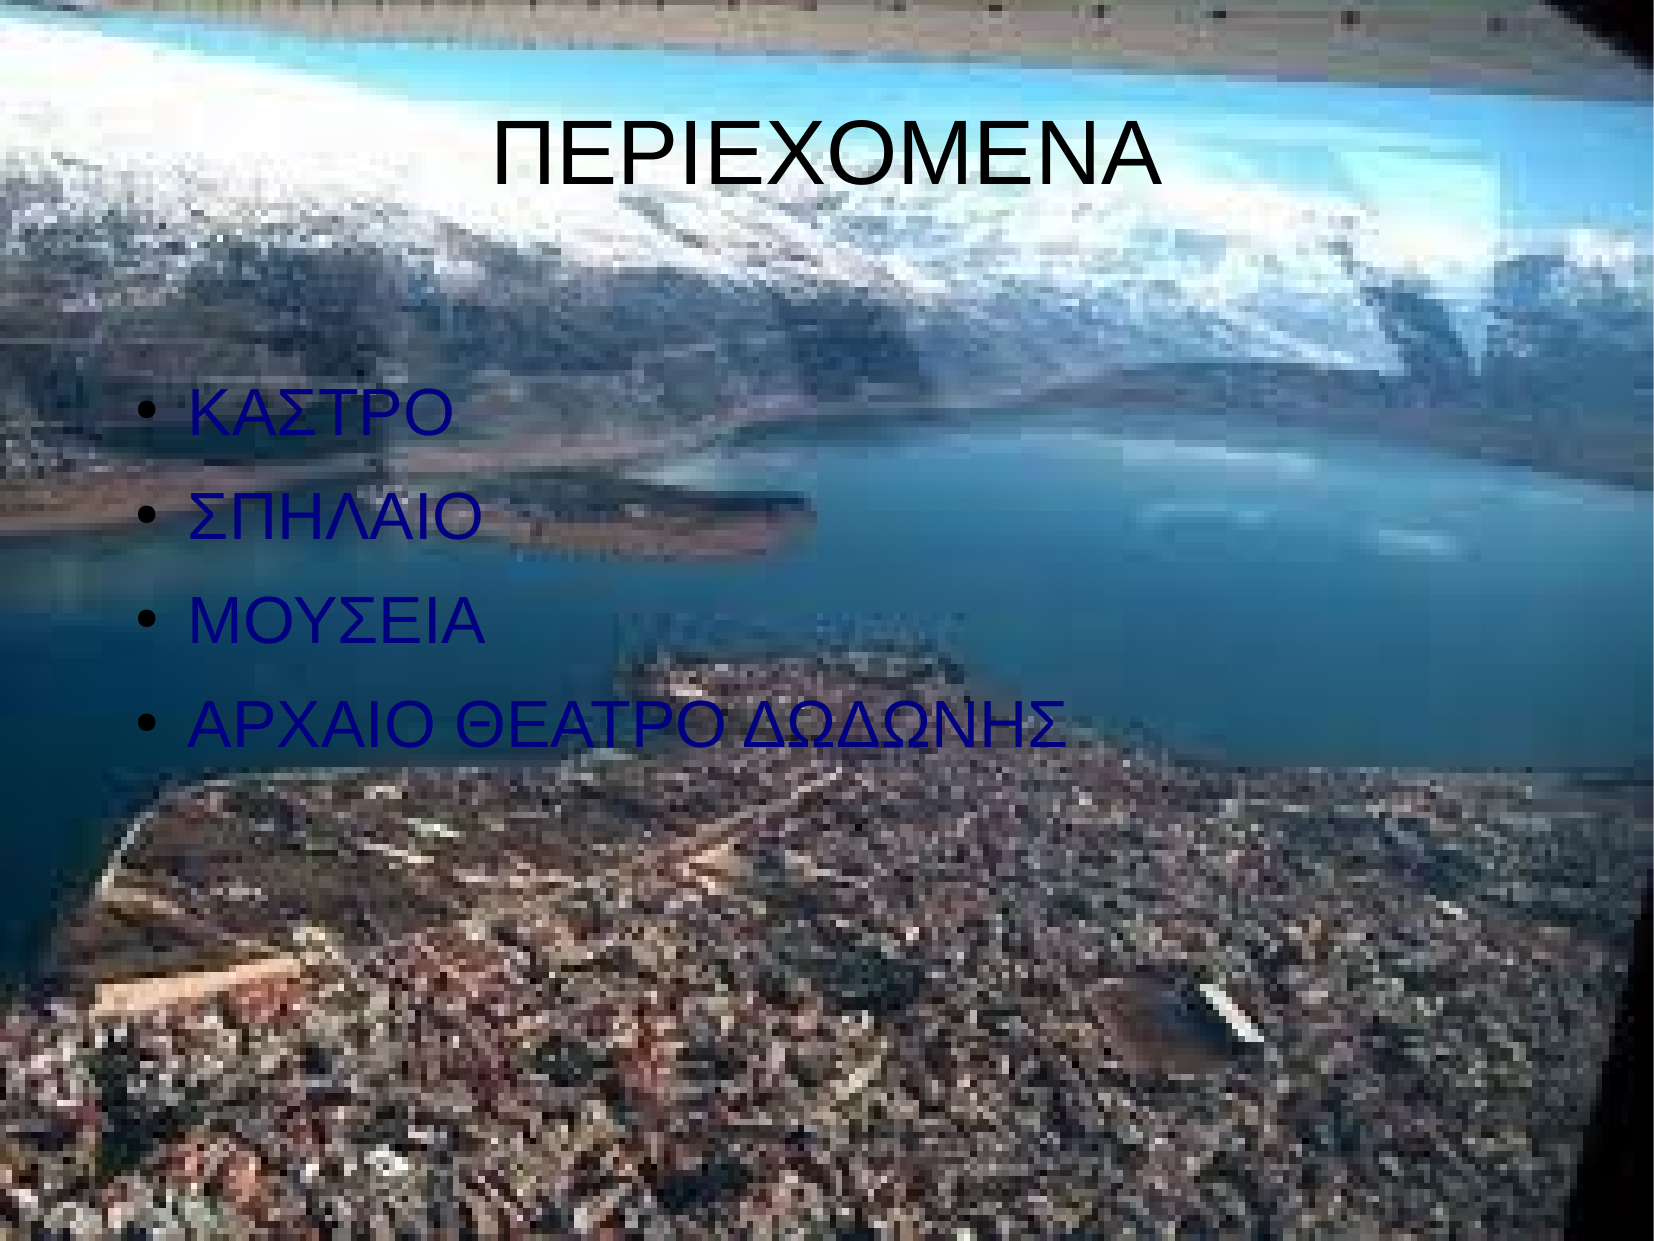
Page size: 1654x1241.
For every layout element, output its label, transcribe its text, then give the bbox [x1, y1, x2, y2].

picture [0, 0, 1654, 1241]
title ΠΕΡΙΕΧΟΜΕΝΑ [82, 49, 1571, 257]
list ΚΑΣΤΡΟ ΣΠΗΛΑΙΟ ΜΟΥΣΕΙΑ ΑΡΧΑΙΟ ΘΕΑΤΡΟ ΔΩΔΩΝΗΣ [117, 374, 1606, 1094]
